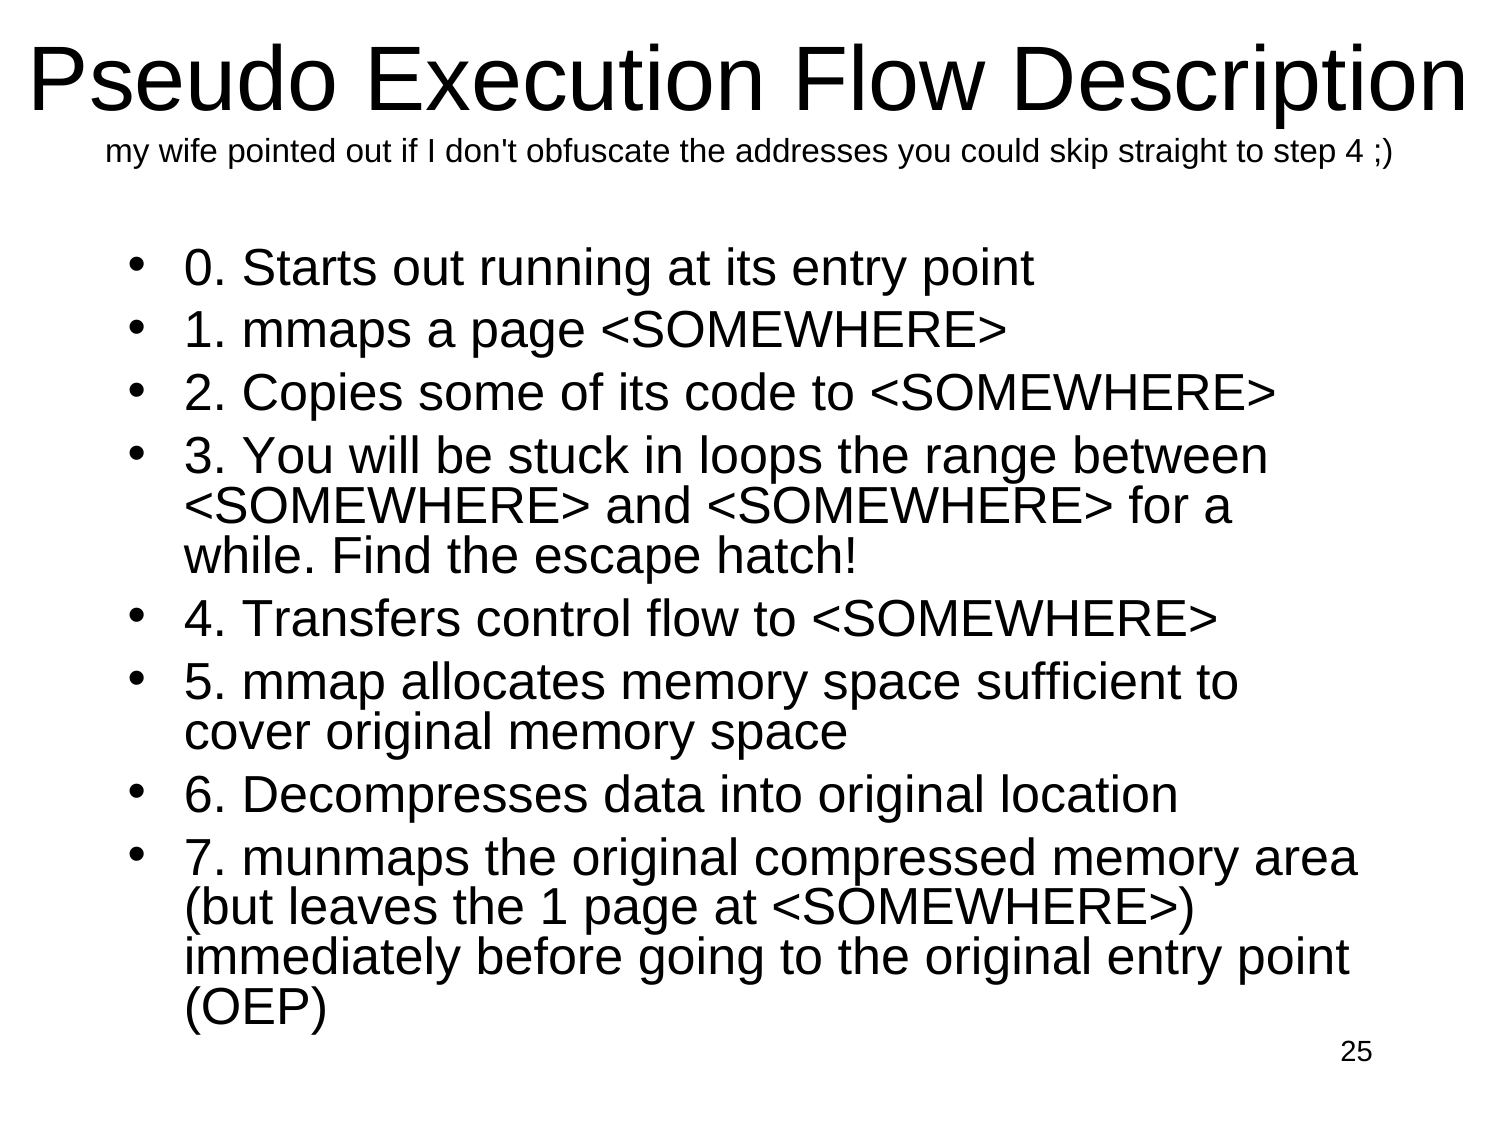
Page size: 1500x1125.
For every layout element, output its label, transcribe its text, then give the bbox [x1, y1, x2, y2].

title Pseudo Execution Flow Description my wife pointed out if I don't obfuscate the addresses you could skip straight to step 4 ;) [0, 0, 1500, 188]
list 0. Starts out running at its entry point 1. mmaps a page <SOMEWHERE> 2. Copies some of its code to <SOMEWHERE> 3. You will be stuck in loops the range between <SOMEWHERE> and <SOMEWHERE> for a while. Find the escape hatch! 4. Transfers control flow to <SOMEWHERE> 5. mmap allocates memory space sufficient to cover original memory space 6. Decompresses data into original location 7. munmaps the original compressed memory area (but leaves the 1 page at <SOMEWHERE>) immediately before going to the original entry point (OEP) [112, 237, 1388, 1051]
text_box <number> [1074, 1025, 1388, 1101]
